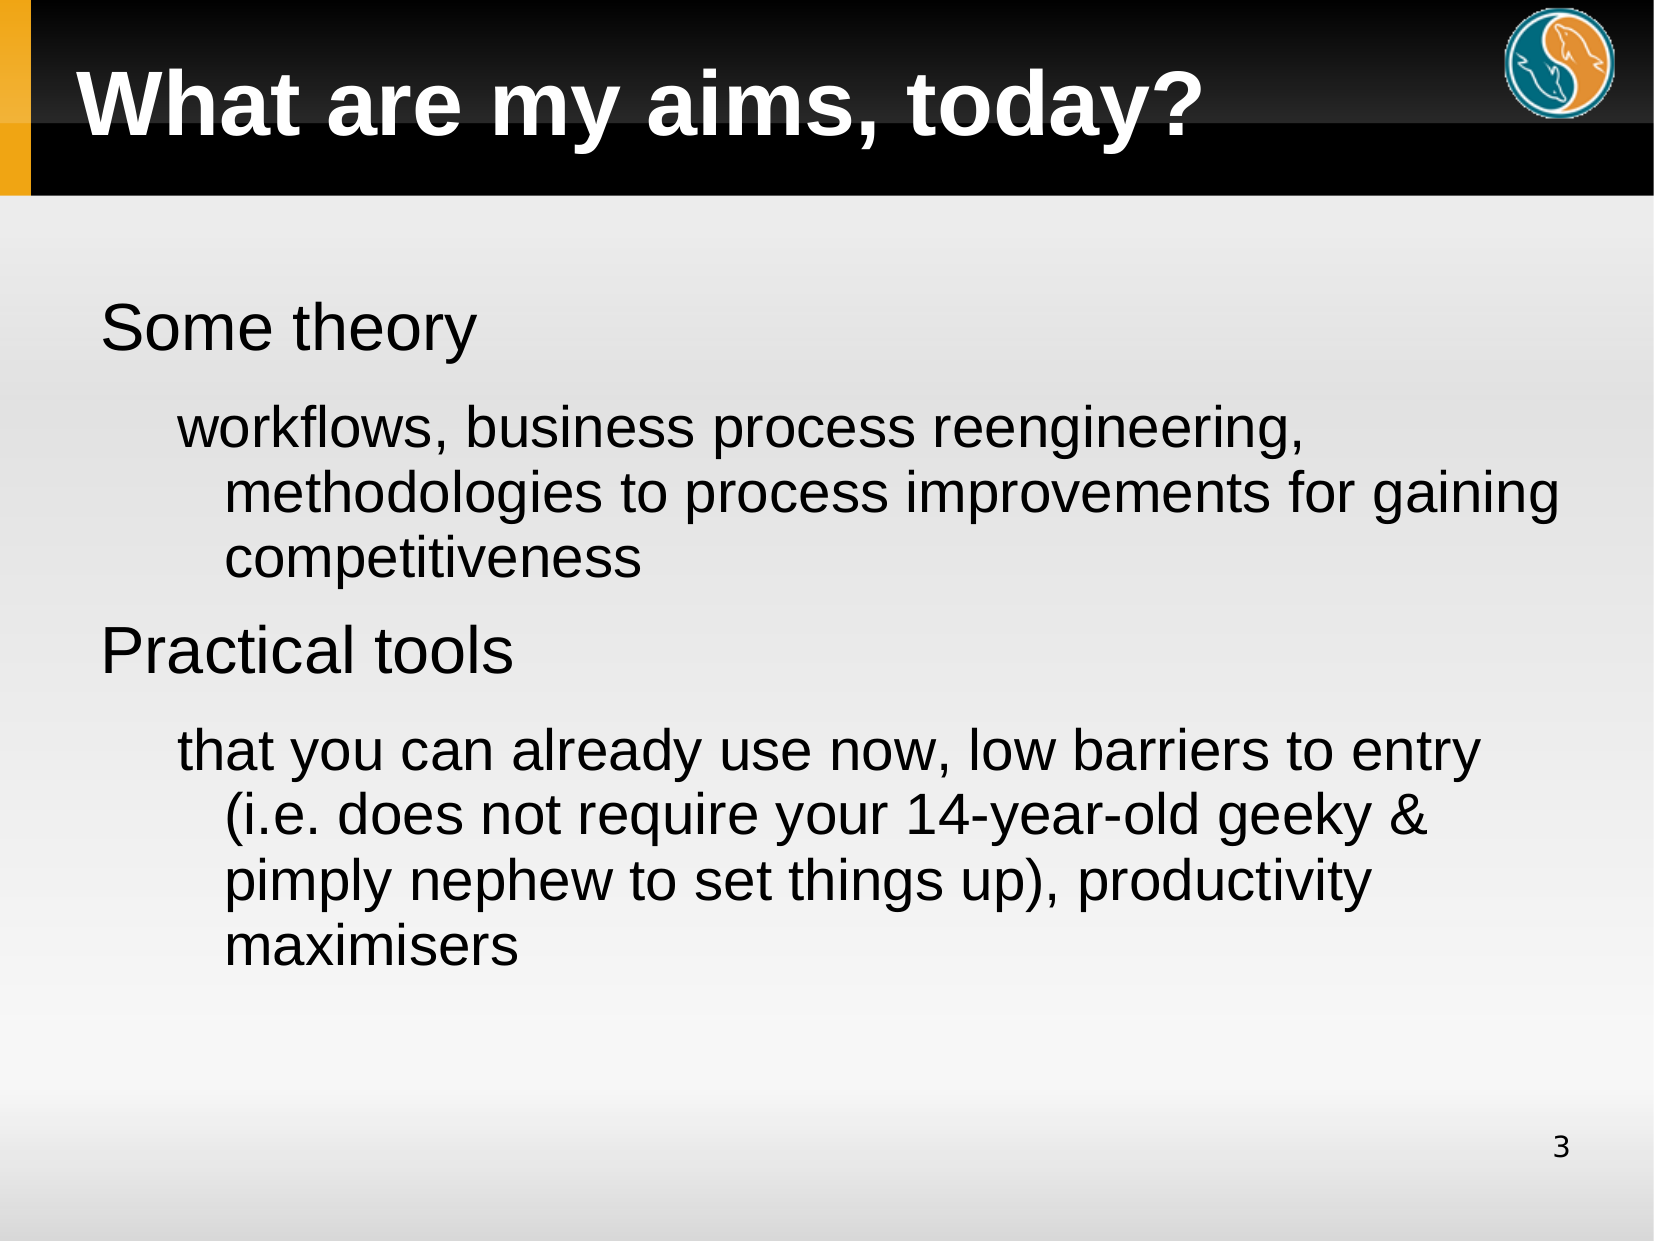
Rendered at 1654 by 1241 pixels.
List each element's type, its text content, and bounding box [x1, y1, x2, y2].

title What are my aims, today? [76, 7, 1565, 200]
list Some theory workflows, business process reengineering, methodologies to process improvements for gaining competitiveness Practical tools that you can already use now, low barriers to entry (i.e. does not require your 14-year-old geeky & pimply nephew to set things up), productivity maximisers [82, 290, 1571, 1094]
picture [0, 0, 1654, 1241]
